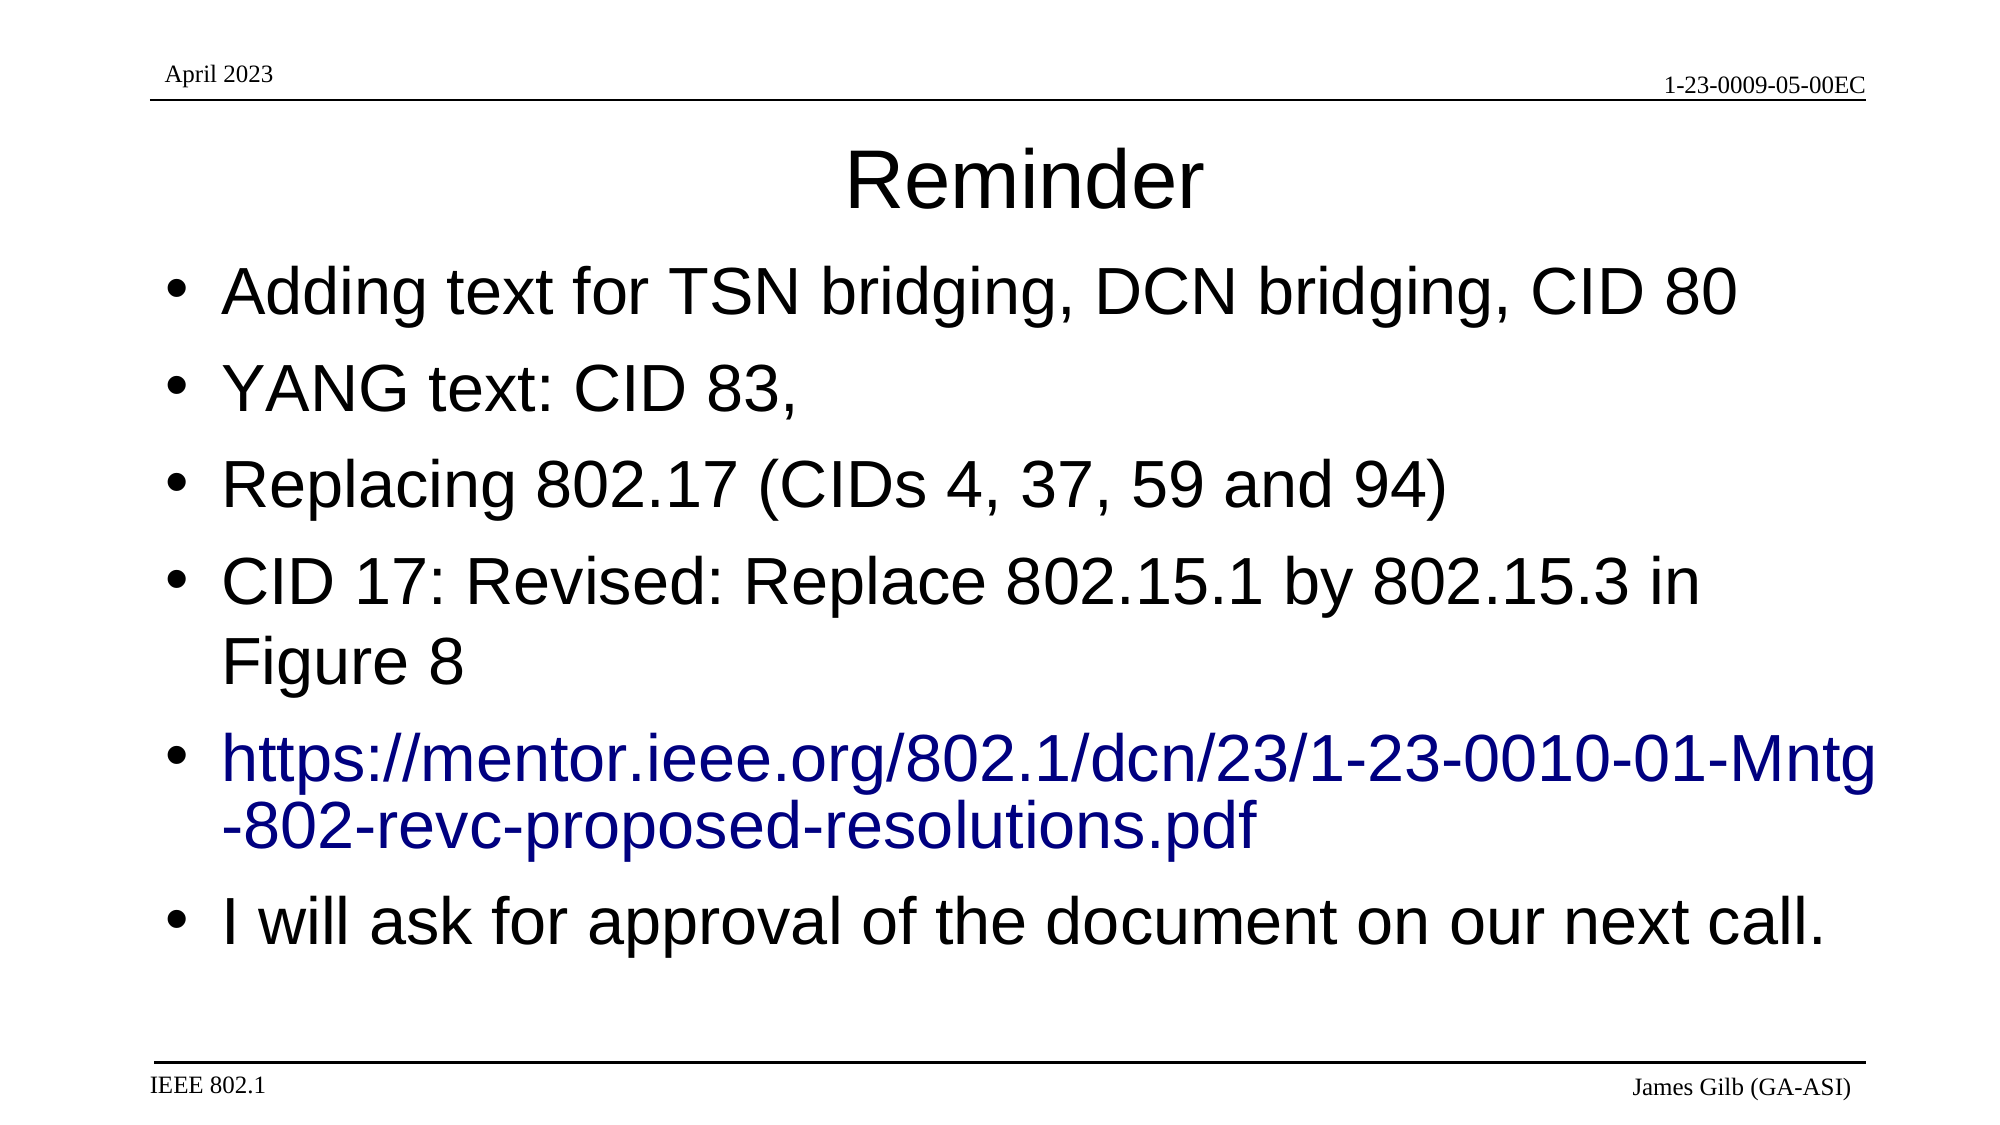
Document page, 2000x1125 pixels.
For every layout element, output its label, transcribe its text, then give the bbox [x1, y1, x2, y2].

title Reminder [149, 112, 1900, 238]
list Adding text for TSN bridging, DCN bridging, CID 80 YANG text: CID 83, Replacing 802.17 (CIDs 4, 37, 59 and 94) CID 17: Revised: Replace 802.15.1 by 802.15.3 in Figure 8 https://mentor.ieee.org/802.1/dcn/23/1-23-0010-01-Mntg-802-revc-proposed-resolutions.pdf I will ask for approval of the document on our next call. [150, 239, 1900, 1051]
